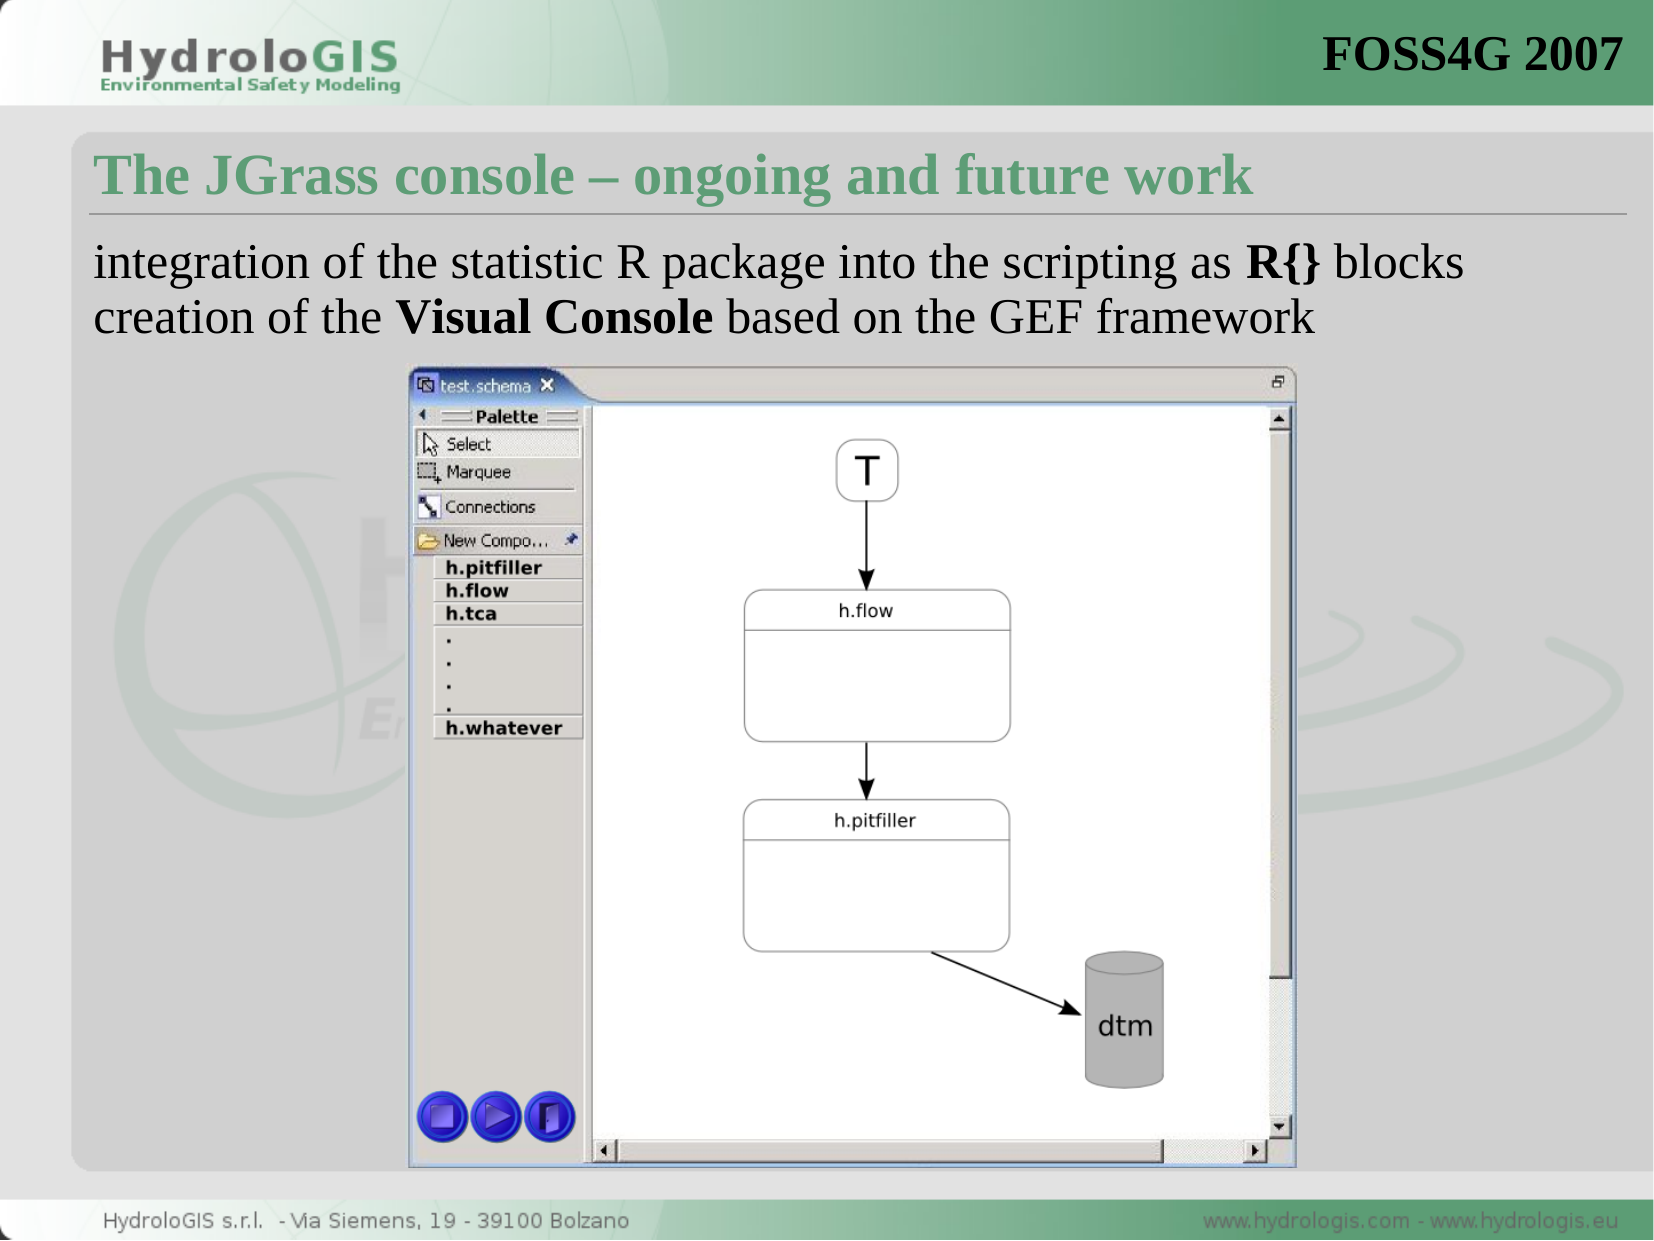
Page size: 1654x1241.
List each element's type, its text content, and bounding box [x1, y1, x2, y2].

picture [0, 0, 1654, 1240]
text_box integration of the statistic R package into the scripting as R{} blocks creation of the Visual Console based on the GEF framework [93, 233, 1627, 351]
title The JGrass console – ongoing and future work [93, 134, 1600, 215]
